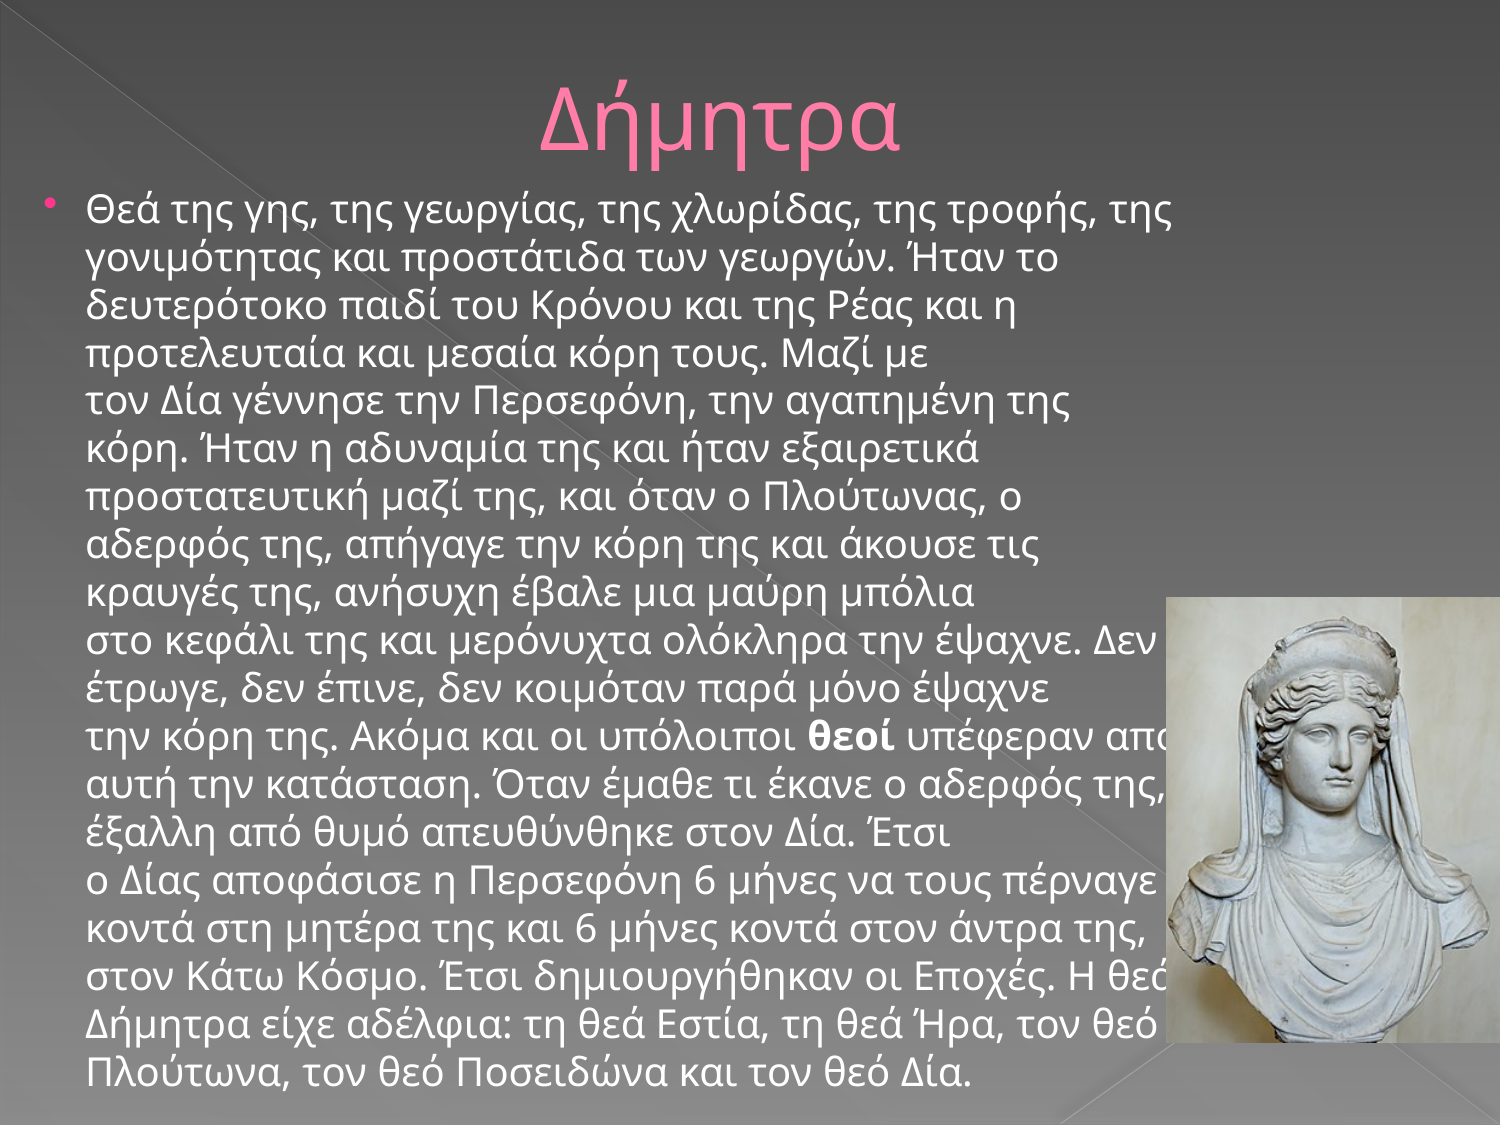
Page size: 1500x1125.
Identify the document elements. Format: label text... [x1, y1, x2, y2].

picture [1166, 597, 1500, 1043]
list Θεά της γης, της γεωργίας, της χλωρίδας, της τροφής, της γονιμότητας και προστάτιδα των γεωργών. Ήταν το δευτερότοκο παιδί του Κρόνου και της Ρέας και η προτελευταία και μεσαία κόρη τους. Μαζί με τον Δία γέννησε την Περσεφόνη, την αγαπημένη της κόρη. Ήταν η αδυναμία της και ήταν εξαιρετικά προστατευτική μαζί της, και όταν ο Πλούτωνας, ο αδερφός της, απήγαγε την κόρη της και άκουσε τις κραυγές της, ανήσυχη έβαλε μια μαύρη μπόλια στο κεφάλι της και μερόνυχτα ολόκληρα την έψαχνε. Δεν έτρωγε, δεν έπινε, δεν κοιμόταν παρά μόνο έψαχνε την κόρη της. Ακόμα και οι υπόλοιποι θεοί υπέφεραν από αυτή την κατάσταση. Όταν έμαθε τι έκανε ο αδερφός της, έξαλλη από θυμό απευθύνθηκε στον Δία. Έτσι ο Δίας αποφάσισε η Περσεφόνη 6 μήνες να τους πέρναγε κοντά στη μητέρα της και 6 μήνες κοντά στον άντρα της, στον Κάτω Κόσμο. Έτσι δημιουργήθηκαν οι Εποχές. Η θεά Δήμητρα είχε αδέλφια: τη θεά Εστία, τη θεά Ήρα, τον θεό Πλούτωνα, τον θεό Ποσειδώνα και τον θεό Δία. [23, 175, 1196, 1125]
title Δήμητρα [445, 43, 1425, 188]
